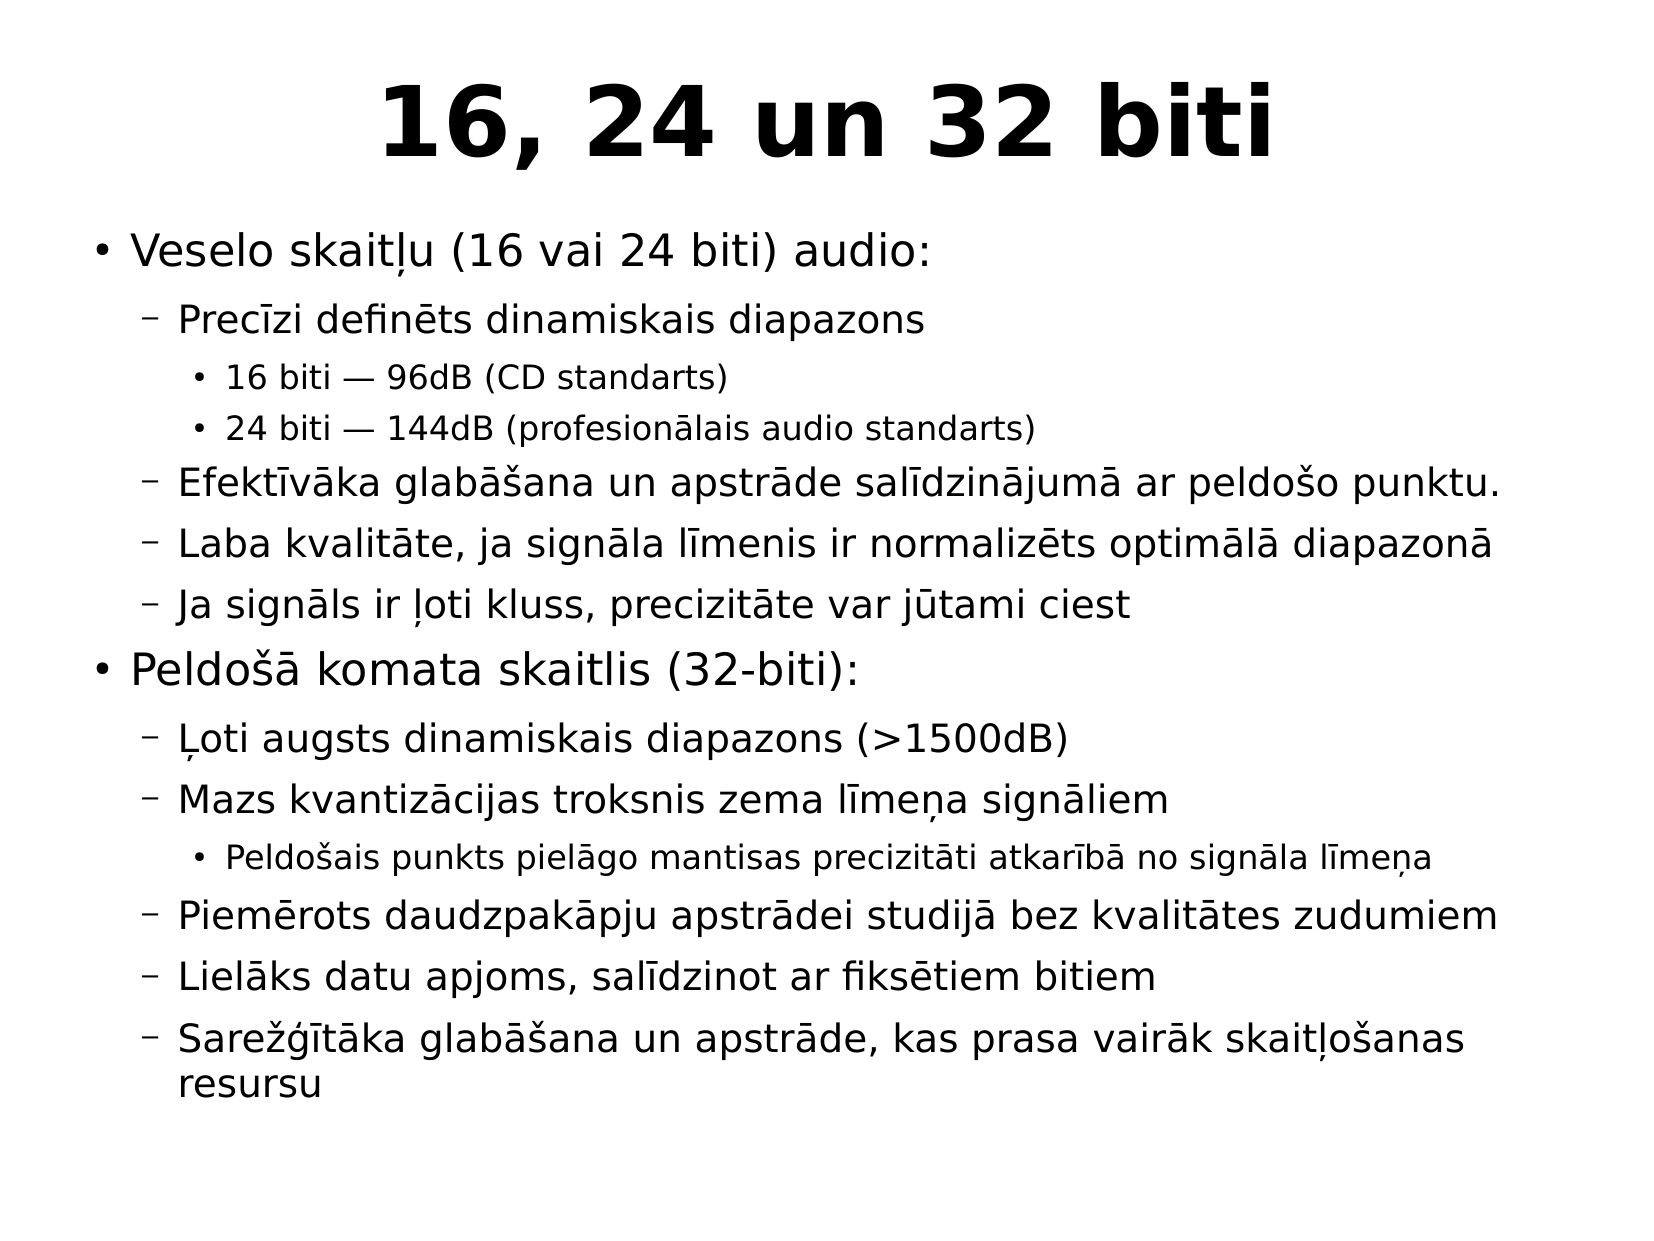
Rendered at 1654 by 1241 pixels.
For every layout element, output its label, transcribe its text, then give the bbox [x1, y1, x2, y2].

title 16, 24 un 32 biti [82, 49, 1571, 196]
list Veselo skaitļu (16 vai 24 biti) audio: Precīzi definēts dinamiskais diapazons 16 biti — 96dB (CD standarts) 24 biti — 144dB (profesionālais audio standarts) Efektīvāka glabāšana un apstrāde salīdzinājumā ar peldošo punktu. Laba kvalitāte, ja signāla līmenis ir normalizēts optimālā diapazonā Ja signāls ir ļoti kluss, precizitāte var jūtami ciest Peldošā komata skaitlis (32-biti): Ļoti augsts dinamiskais diapazons (>1500dB) Mazs kvantizācijas troksnis zema līmeņa signāliem Peldošais punkts pielāgo mantisas precizitāti atkarībā no signāla līmeņa Piemērots daudzpakāpju apstrādei studijā bez kvalitātes zudumiem Lielāks datu apjoms, salīdzinot ar fiksētiem bitiem Sarežģītāka glabāšana un apstrāde, kas prasa vairāk skaitļošanas resursu [82, 225, 1538, 1186]
